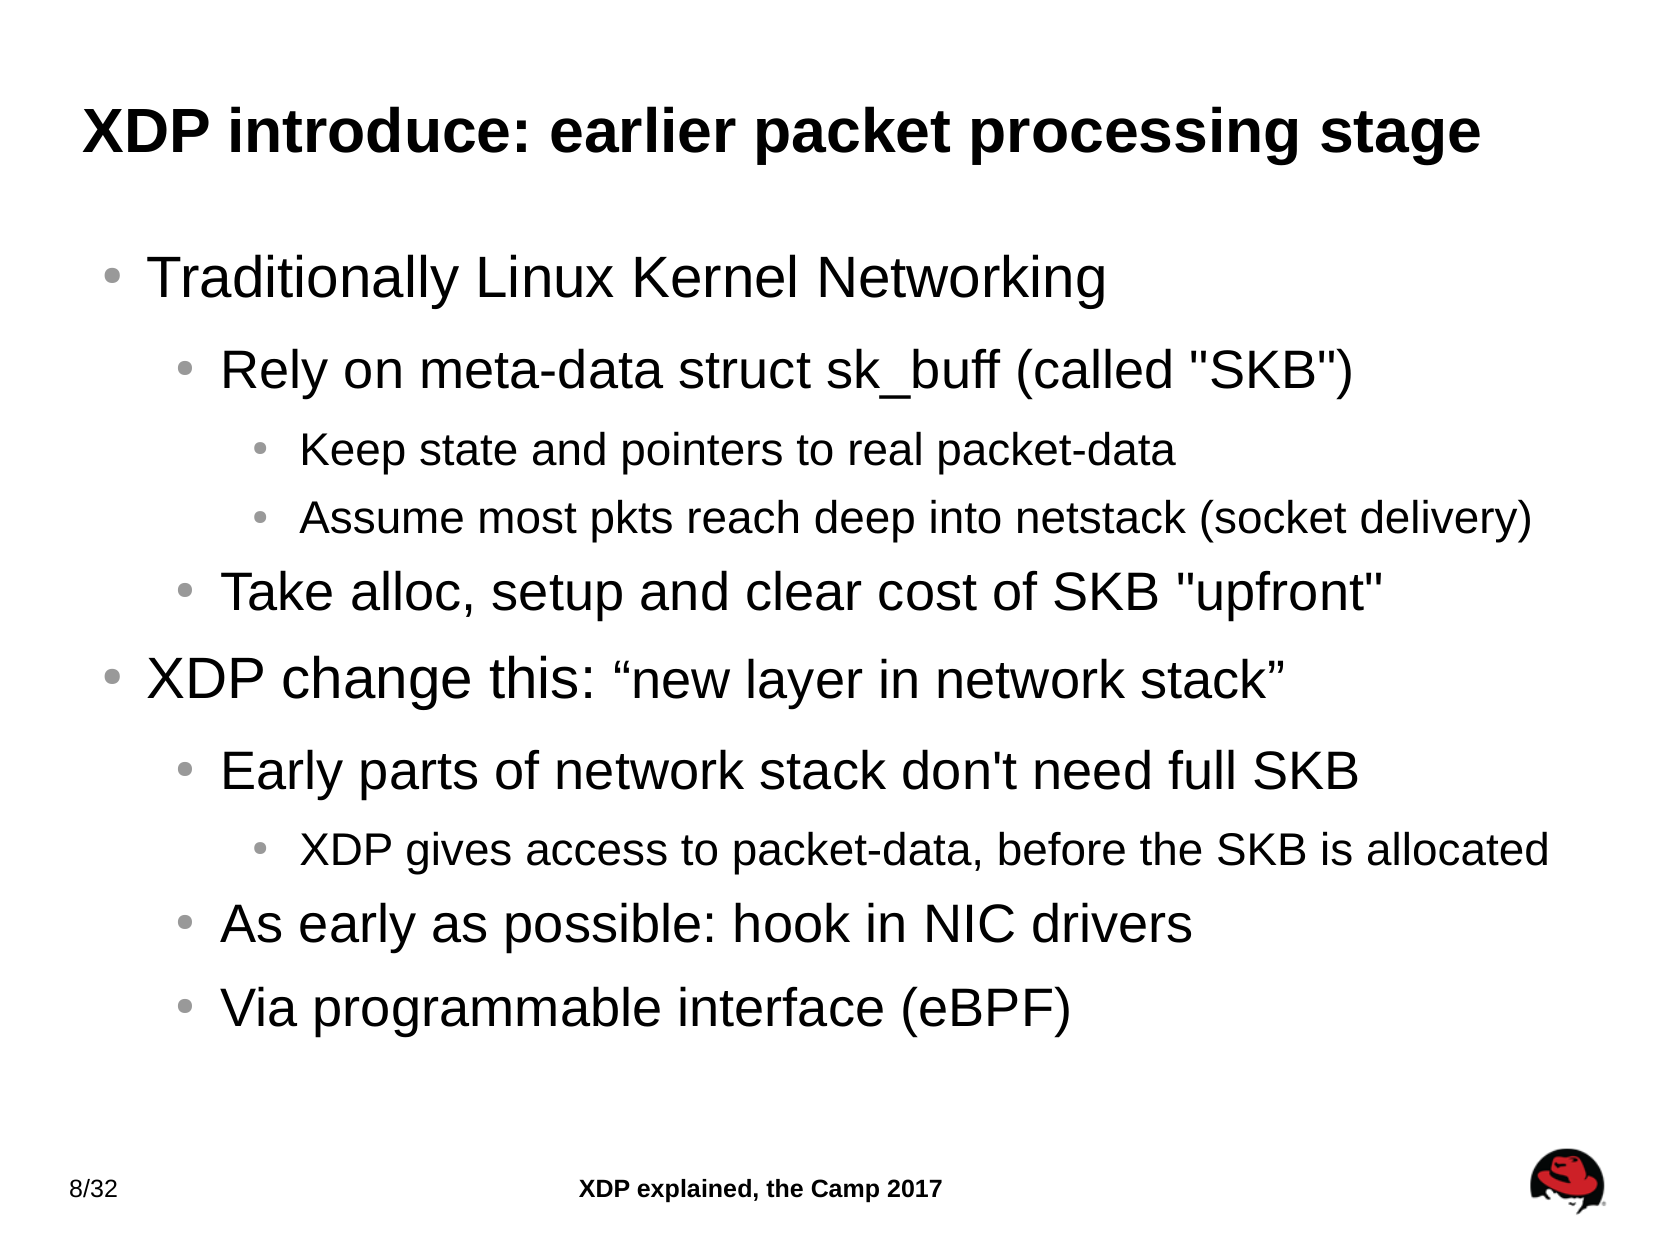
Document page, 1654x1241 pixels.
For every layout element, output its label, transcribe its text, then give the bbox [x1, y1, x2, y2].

list Traditionally Linux Kernel Networking Rely on meta-data struct sk_buff (called "SKB") Keep state and pointers to real packet-data Assume most pkts reach deep into netstack (socket delivery) Take alloc, setup and clear cost of SKB "upfront" XDP change this: “new layer in network stack” Early parts of network stack don't need full SKB XDP gives access to packet-data, before the SKB is allocated As early as possible: hook in NIC drivers Via programmable interface (eBPF) [86, 244, 1575, 1039]
picture [1529, 1146, 1612, 1224]
text_box [82, 37, 1571, 226]
